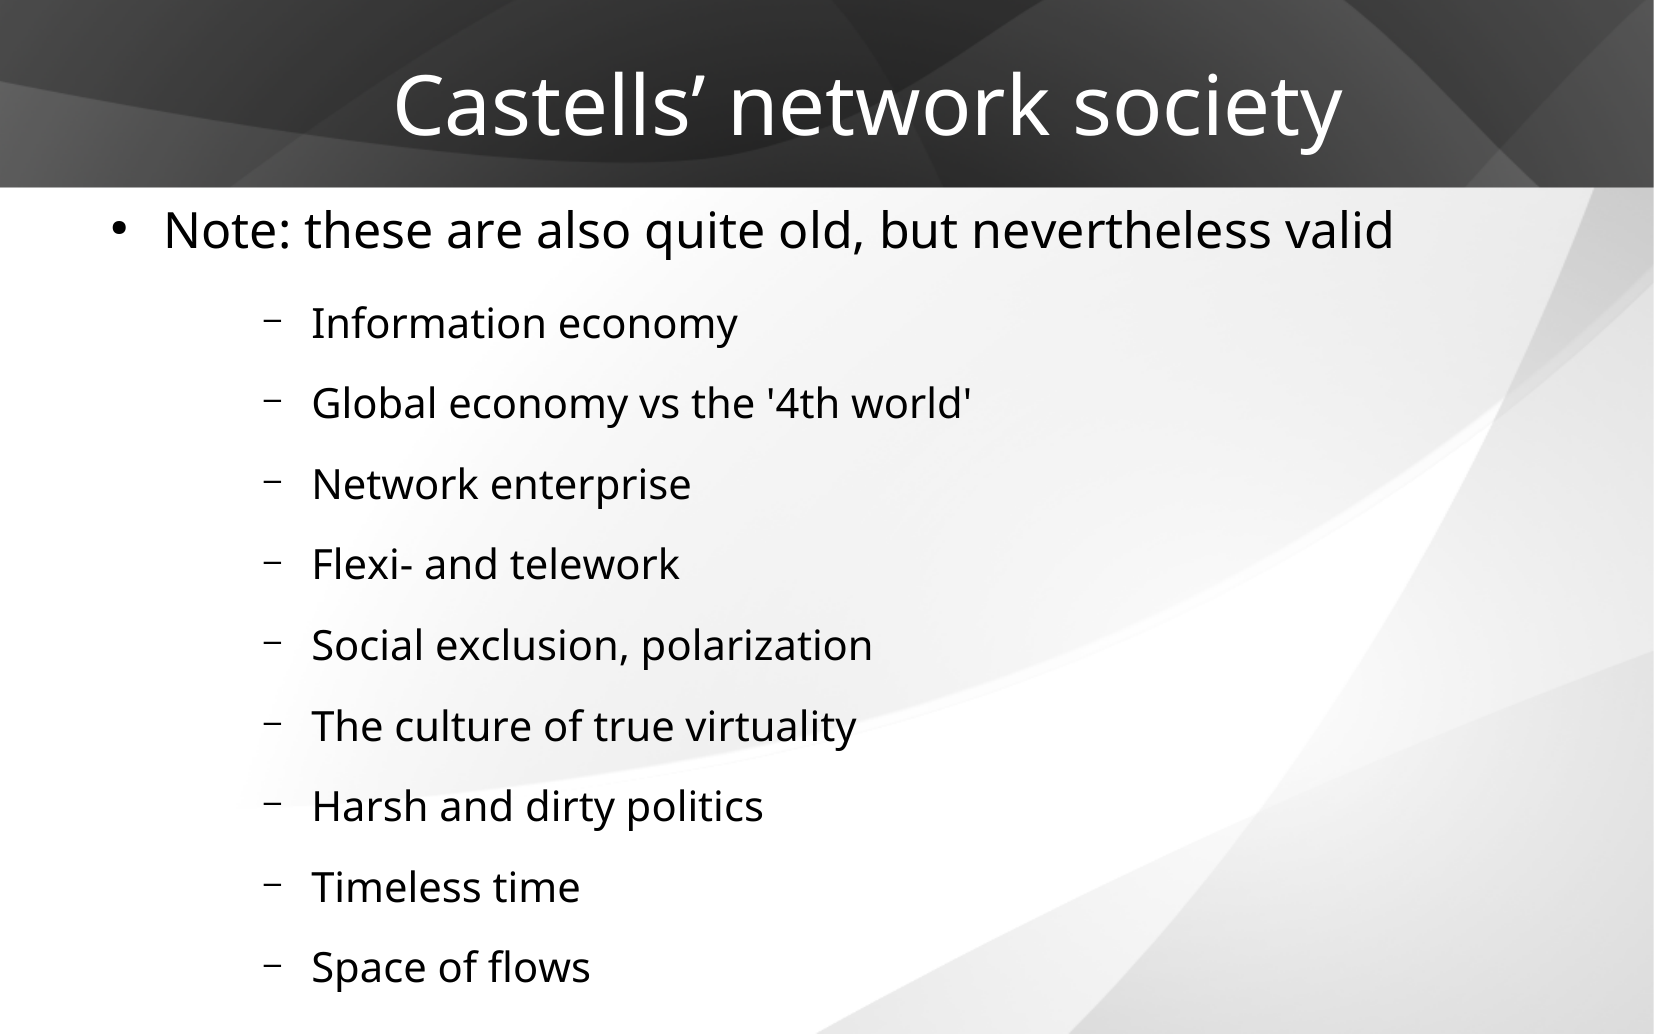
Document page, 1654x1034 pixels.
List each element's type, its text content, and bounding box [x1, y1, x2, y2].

picture [0, 0, 1654, 1034]
title Castells’ network society [124, 0, 1613, 195]
list Note: these are also quite old, but nevertheless valid Information economy Global economy vs the '4th world' Network enterprise Flexi- and telework Social exclusion, polarization The culture of true virtuality Harsh and dirty politics Timeless time Space of flows [75, 195, 1613, 1026]
